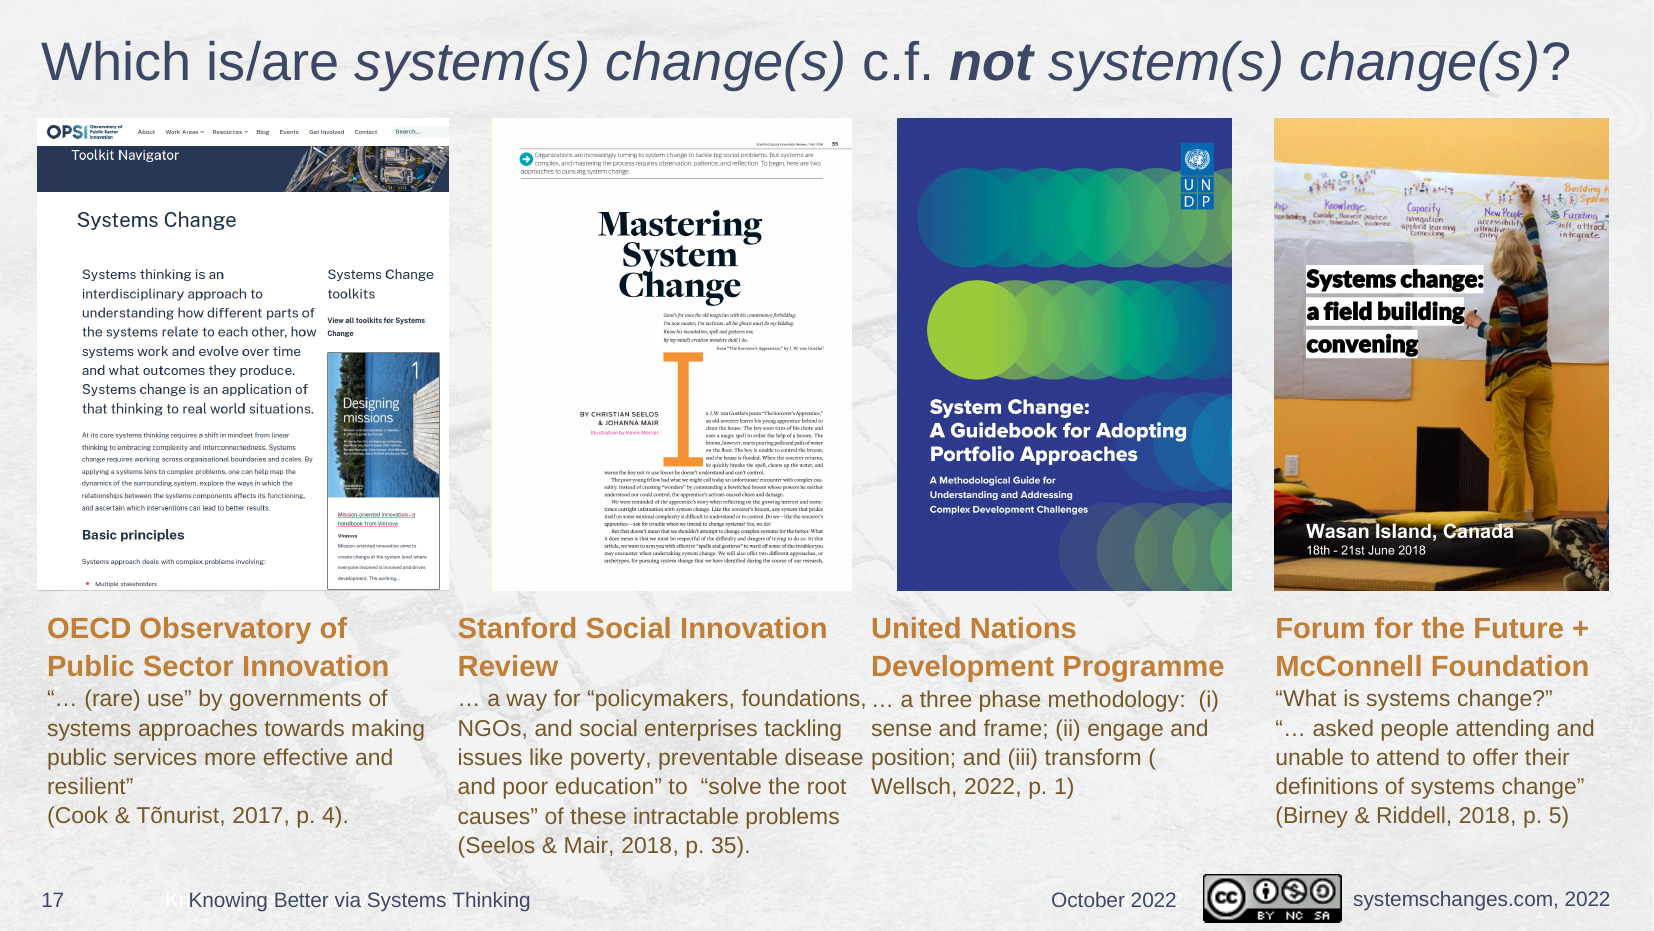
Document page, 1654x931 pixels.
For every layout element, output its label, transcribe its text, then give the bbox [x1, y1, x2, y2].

picture [0, 0, 1654, 931]
text_box United Nations Development Programme … a three phase methodology: (i) sense and frame; (ii) engage and position; and (iii) transform (Wellsch, 2022, p. 1) [856, 599, 1258, 875]
text_box Forum for the Future + McConnell Foundation “What is systems change?” “… asked people attending and unable to attend to offer their definitions of systems change” (Birney & Riddell, 2018, p. 5) [1260, 599, 1625, 837]
text_box OECD Observatory of Public Sector Innovation “… (rare) use” by governments of systems approaches towards making public services more effective and resilient” (Cook & Tõnurist, 2017, p. 4). [32, 599, 442, 837]
title Which is/are system(s) change(s) c.f. not system(s) change(s)? [41, 30, 1613, 126]
text_box Stanford Social Innovation Review … a way for “policymakers, foundations, NGOs, and social enterprises tackling issues like poverty, preventable disease and poor education” to “solve the root causes” of these intractable problems (Seelos & Mair, 2018, p. 35). [442, 599, 856, 866]
